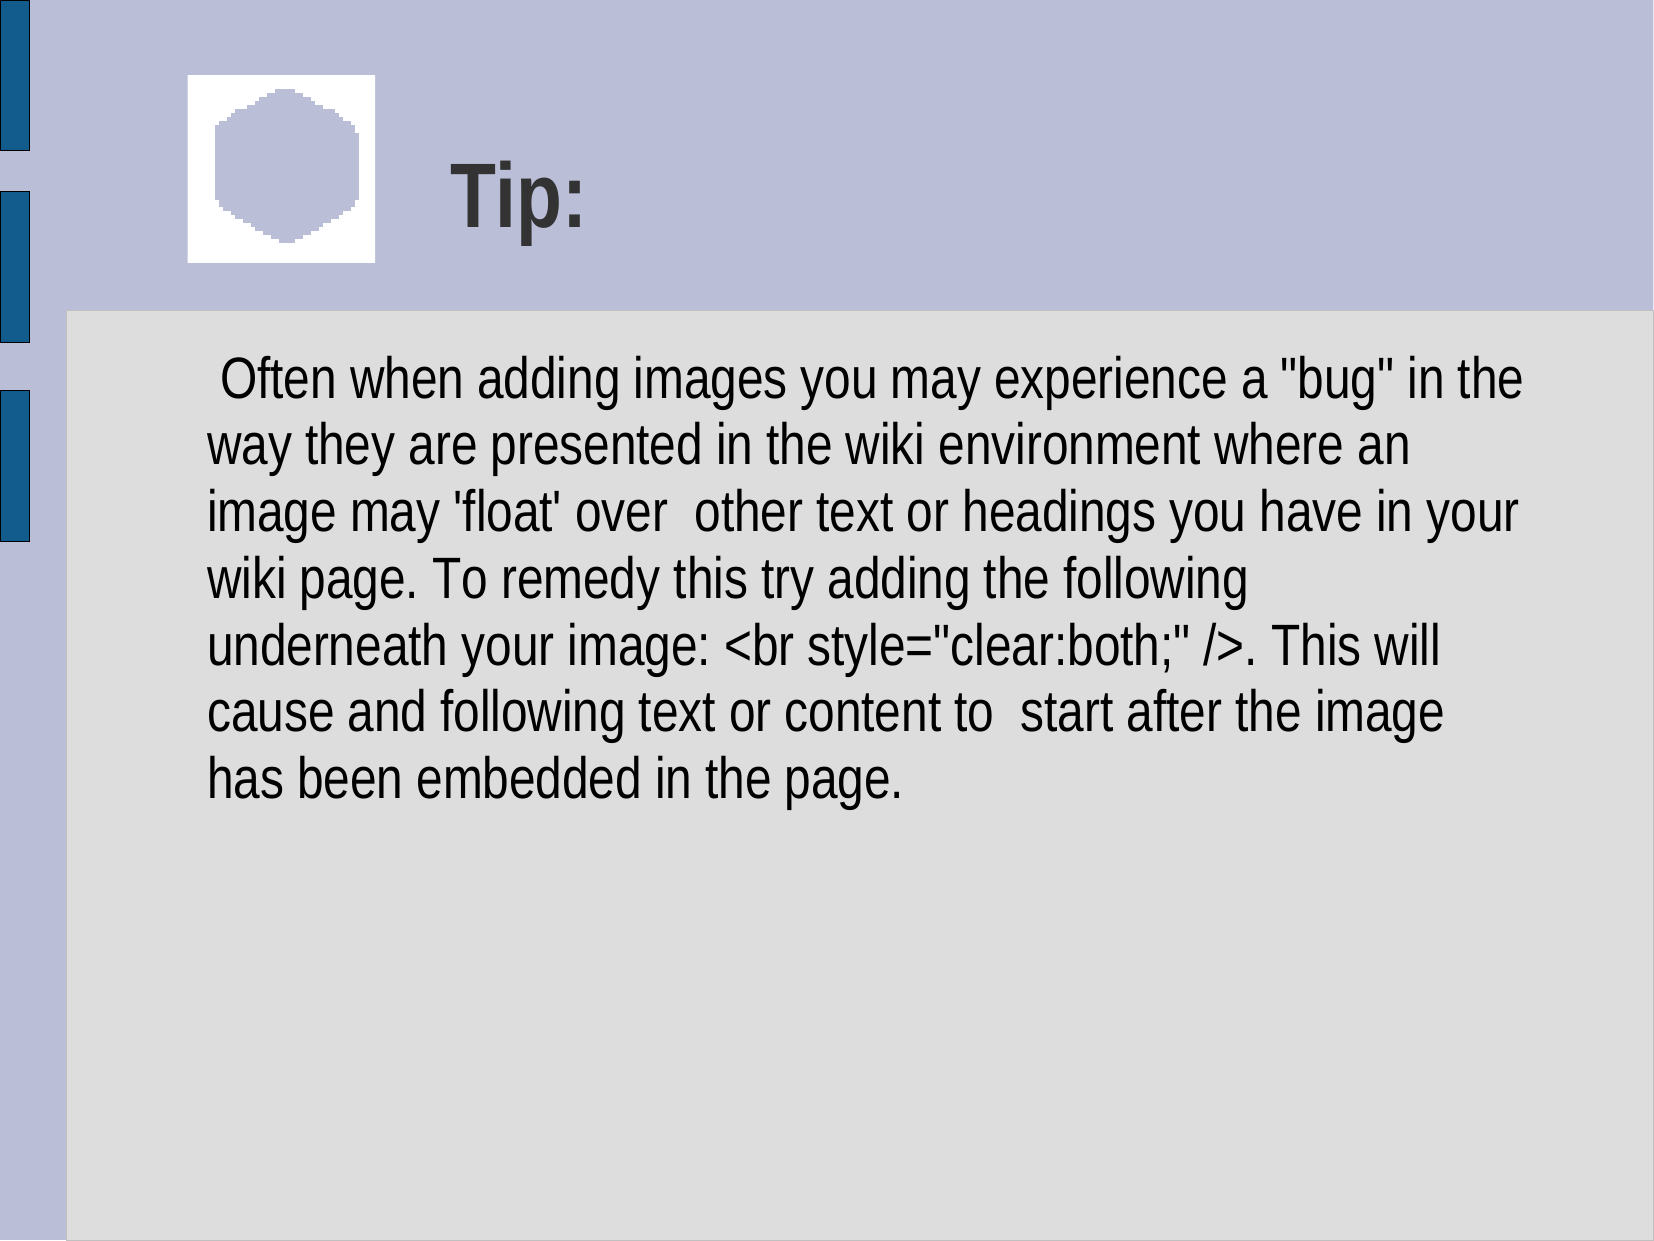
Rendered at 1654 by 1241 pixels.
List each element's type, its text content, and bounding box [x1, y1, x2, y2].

picture [187, 75, 376, 263]
list Often when adding images you may experience a "bug" in the way they are presented in the wiki environment where an image may 'float' over other text or headings you have in your wiki page. To remedy this try adding the following underneath your image: <br style="clear:both;" />. This will cause and following text or content to start after the image has been embedded in the page. [112, 343, 1525, 1126]
title Tip: [450, 91, 1534, 299]
